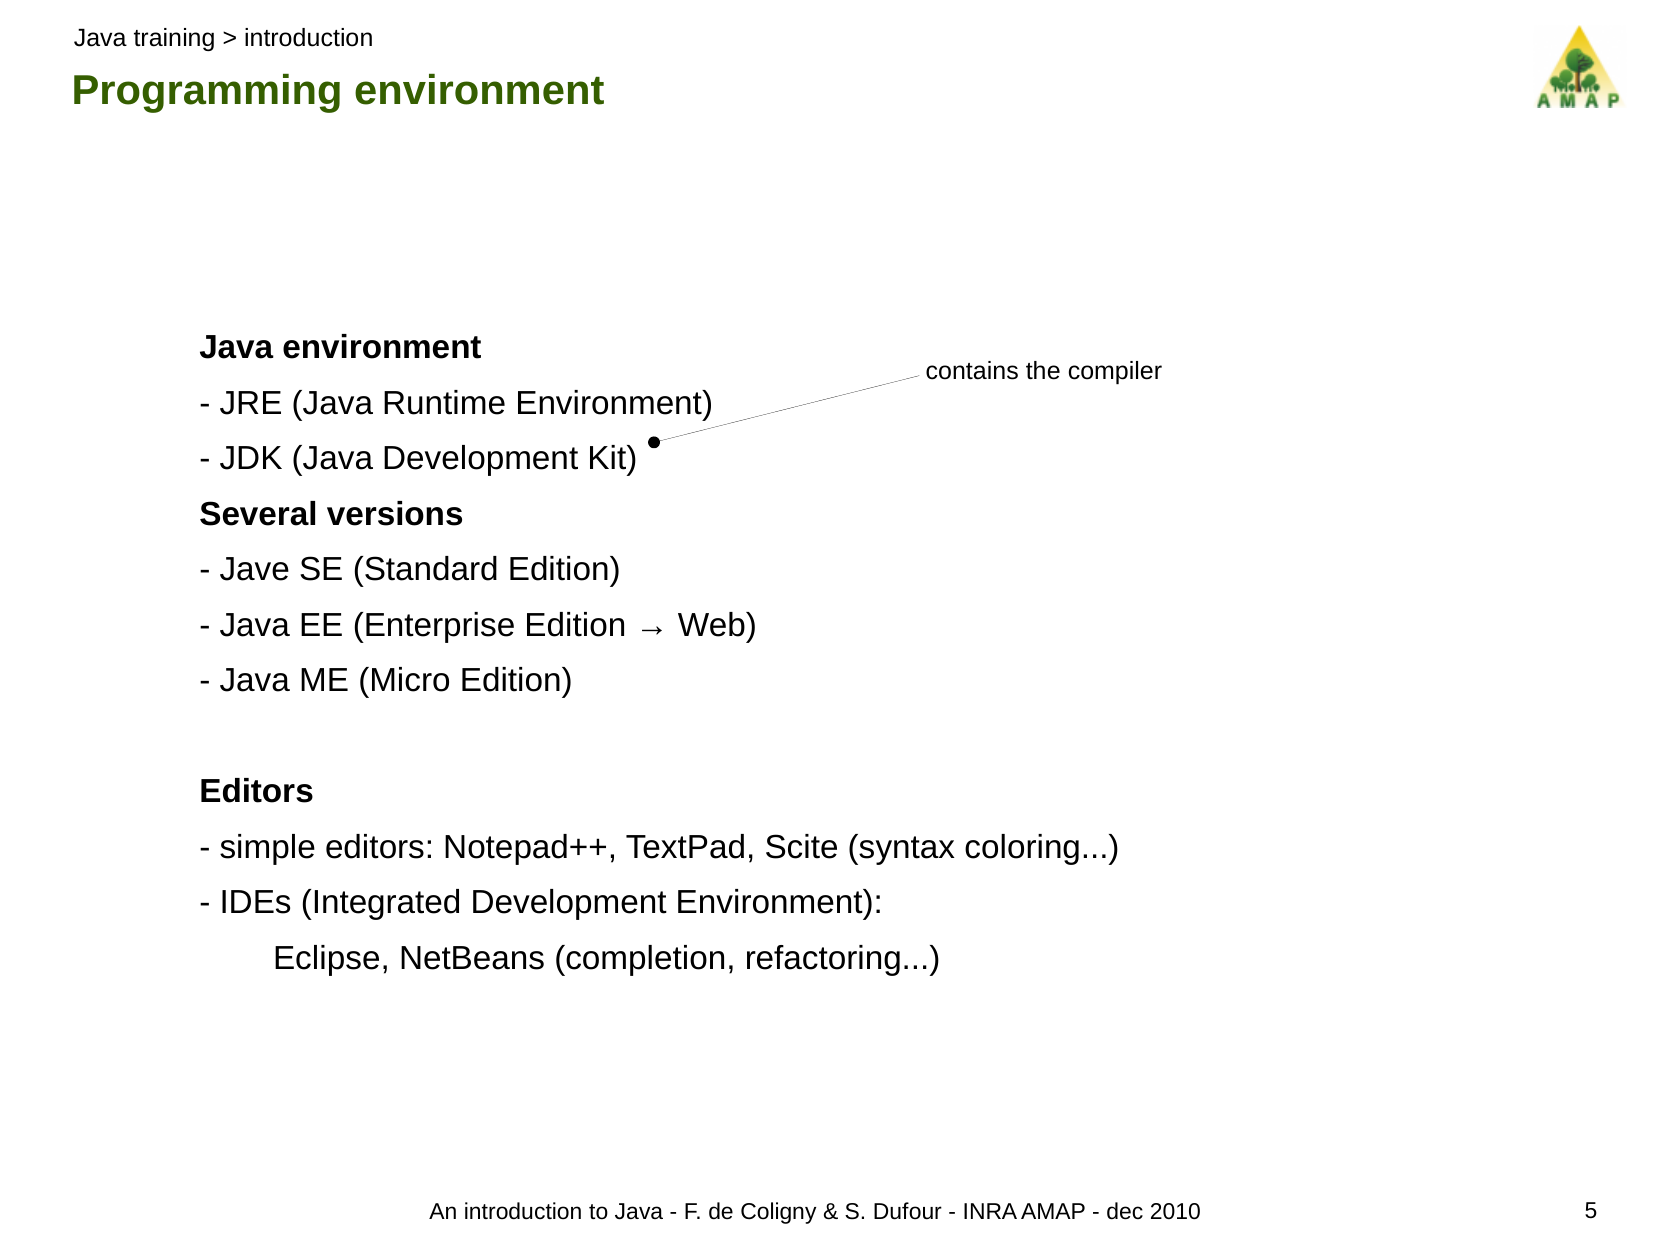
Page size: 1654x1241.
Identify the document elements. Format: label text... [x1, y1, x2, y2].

picture [1533, 25, 1627, 108]
text_box contains the compiler [910, 349, 1178, 392]
text_box Programming environment [56, 59, 1120, 121]
text_box Java training > introduction [59, 16, 1004, 60]
text_box Java environment - JRE (Java Runtime Environment) - JDK (Java Development Kit) Several versions - Jave SE (Standard Edition) - Java EE (Enterprise Edition → Web) - Java ME (Micro Edition) Editors - simple editors: Notepad++, TextPad, Scite (syntax coloring...) - IDEs (Integrated Development Environment): Eclipse, NetBeans (completion, refactoring...) [184, 302, 1626, 1188]
